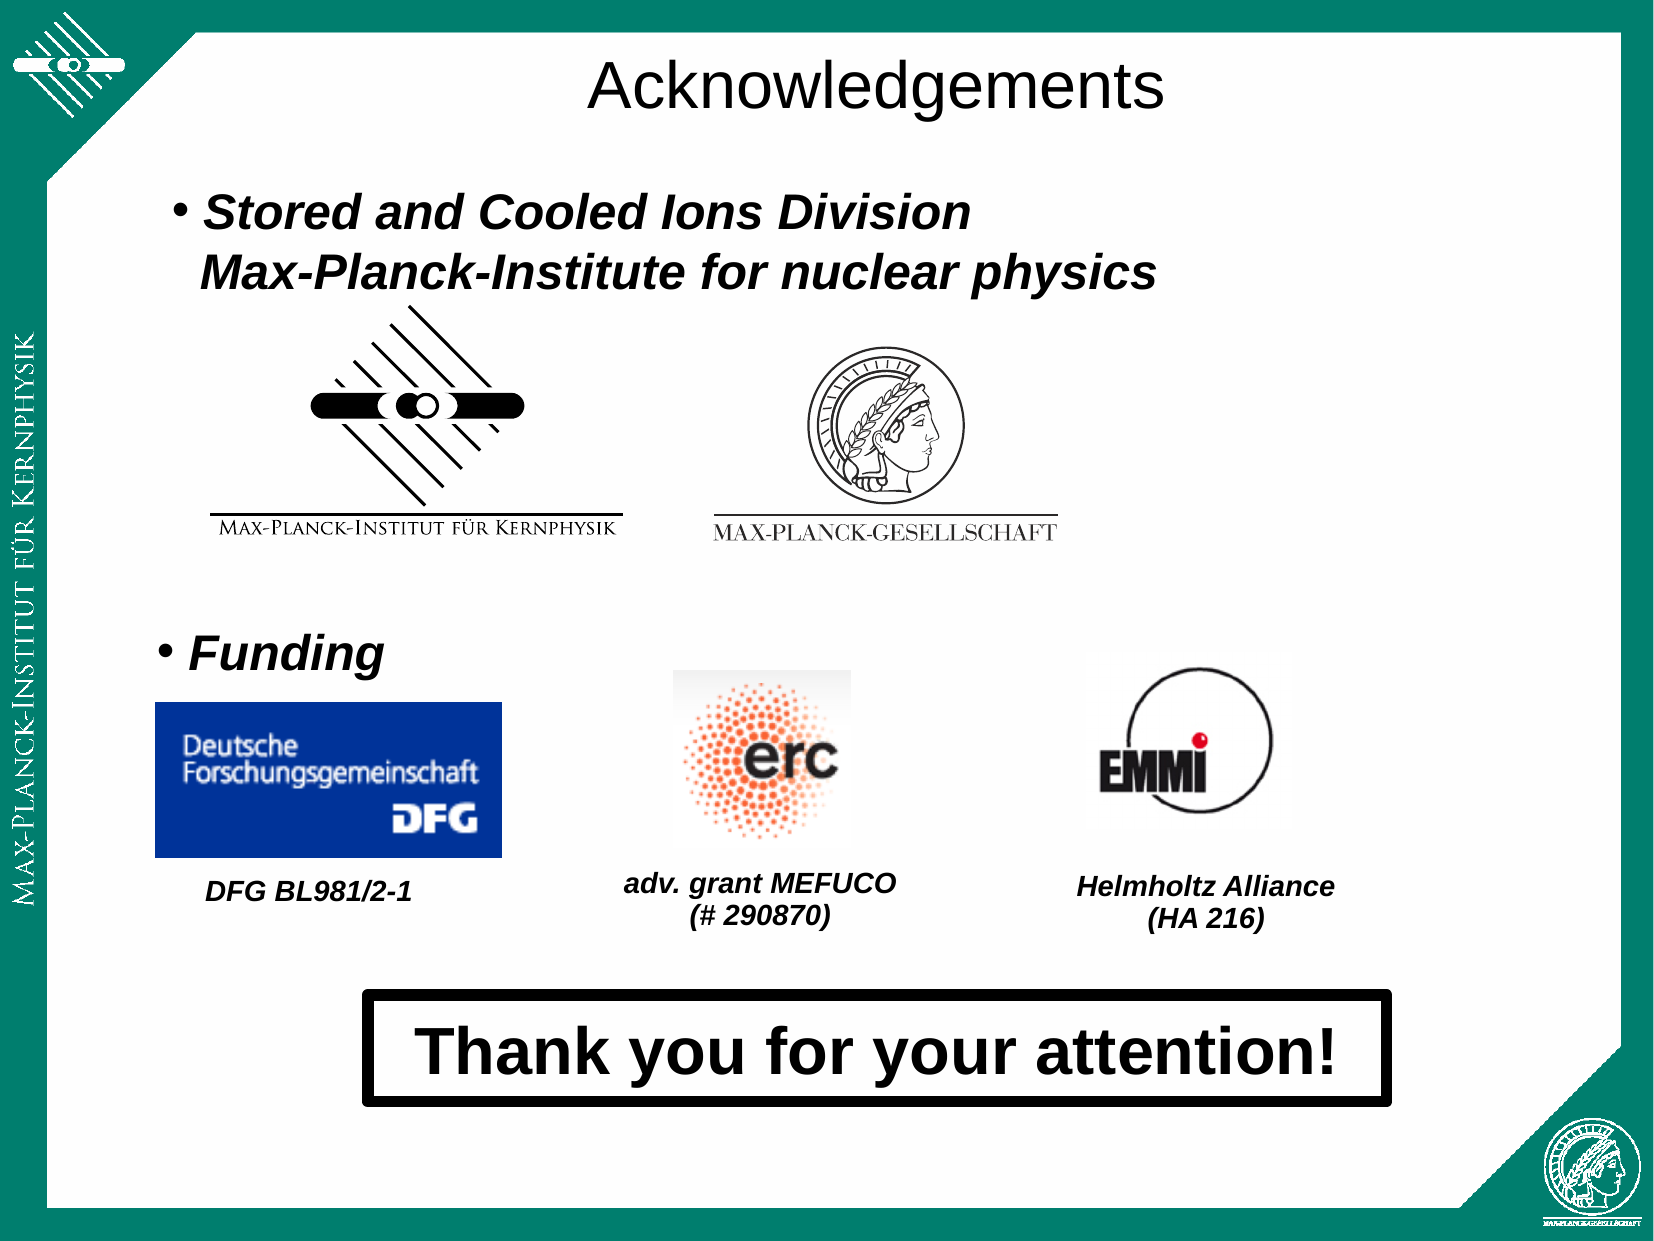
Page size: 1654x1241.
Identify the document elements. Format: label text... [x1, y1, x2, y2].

picture [0, 0, 1654, 1241]
text_box DFG BL981/2-1 [190, 864, 437, 916]
text_box Funding [142, 612, 425, 688]
text_box Thank you for your attention! [367, 995, 1387, 1102]
text_box Acknowledgements [573, 33, 1181, 130]
text_box adv. grant MEFUCO (# 290870) [605, 859, 916, 973]
text_box Stored and Cooled Ions Division Max-Planck-Institute for nuclear physics [157, 187, 1508, 291]
text_box Helmholtz Alliance (HA 216) [1057, 862, 1356, 943]
